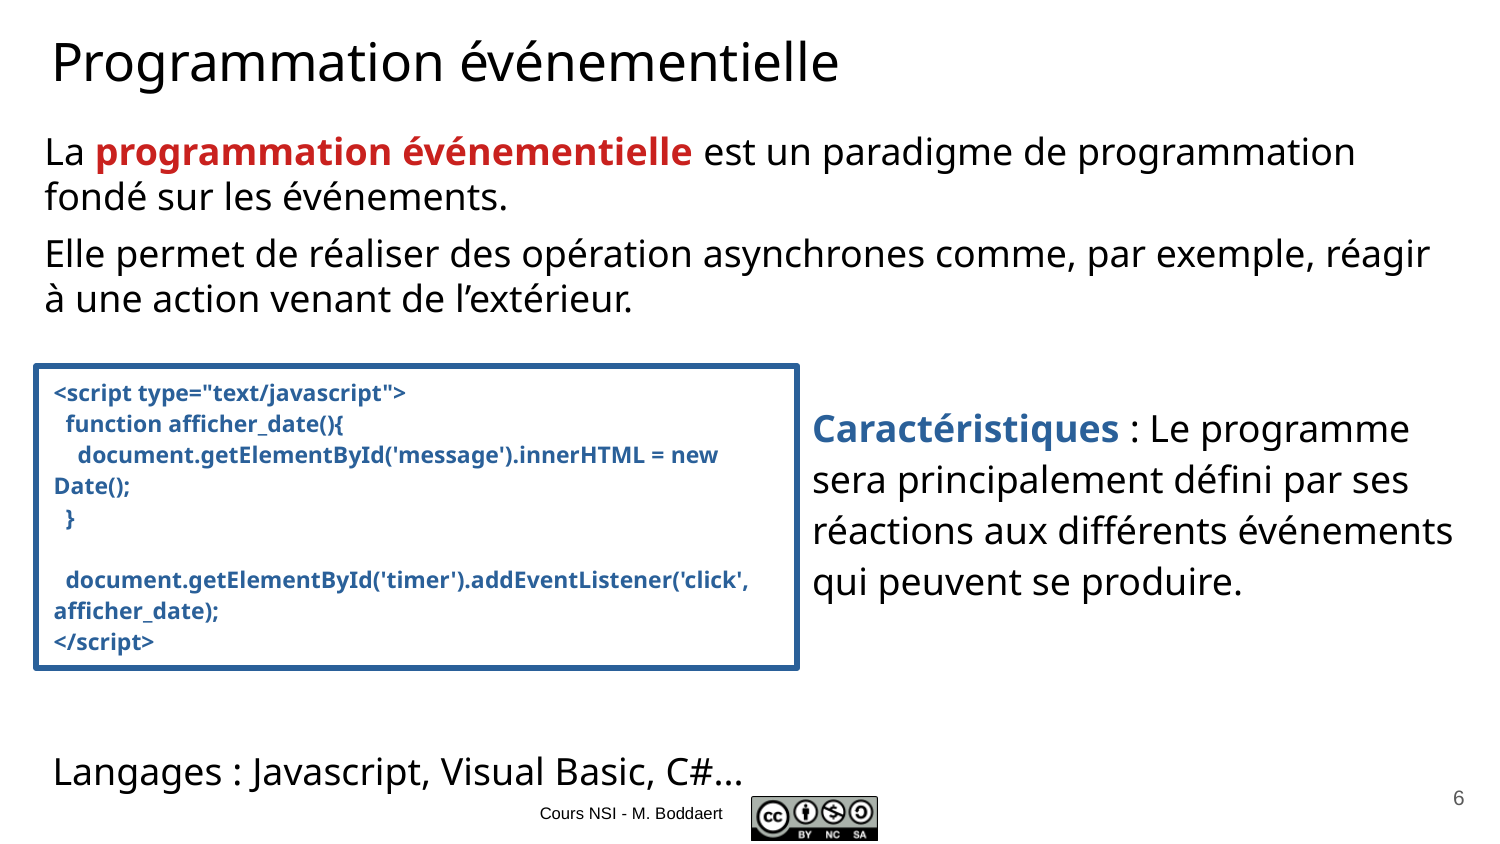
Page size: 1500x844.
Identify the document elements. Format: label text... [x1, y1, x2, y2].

slide_number <numéro> [1389, 764, 1480, 830]
text_box La programmation événementielle est un paradigme de programmation fondé sur les événements. Elle permet de réaliser des opération asynchrones comme, par exemple, réagir à une action venant de l’extérieur. [29, 120, 1477, 384]
picture [751, 796, 878, 841]
text_box <script type="text/javascript"> function afficher_date(){ document.getElementById('message').innerHTML = new Date(); } document.getElementById('timer').addEventListener('click', afficher_date); </script> [36, 366, 798, 621]
text_box Langages : Javascript, Visual Basic, C#... [37, 737, 798, 798]
text_box Caractéristiques : Le programme sera principalement défini par ses réactions aux différents événements qui peuvent se produire. [797, 395, 1489, 585]
title Programmation événementielle [51, 13, 1449, 108]
